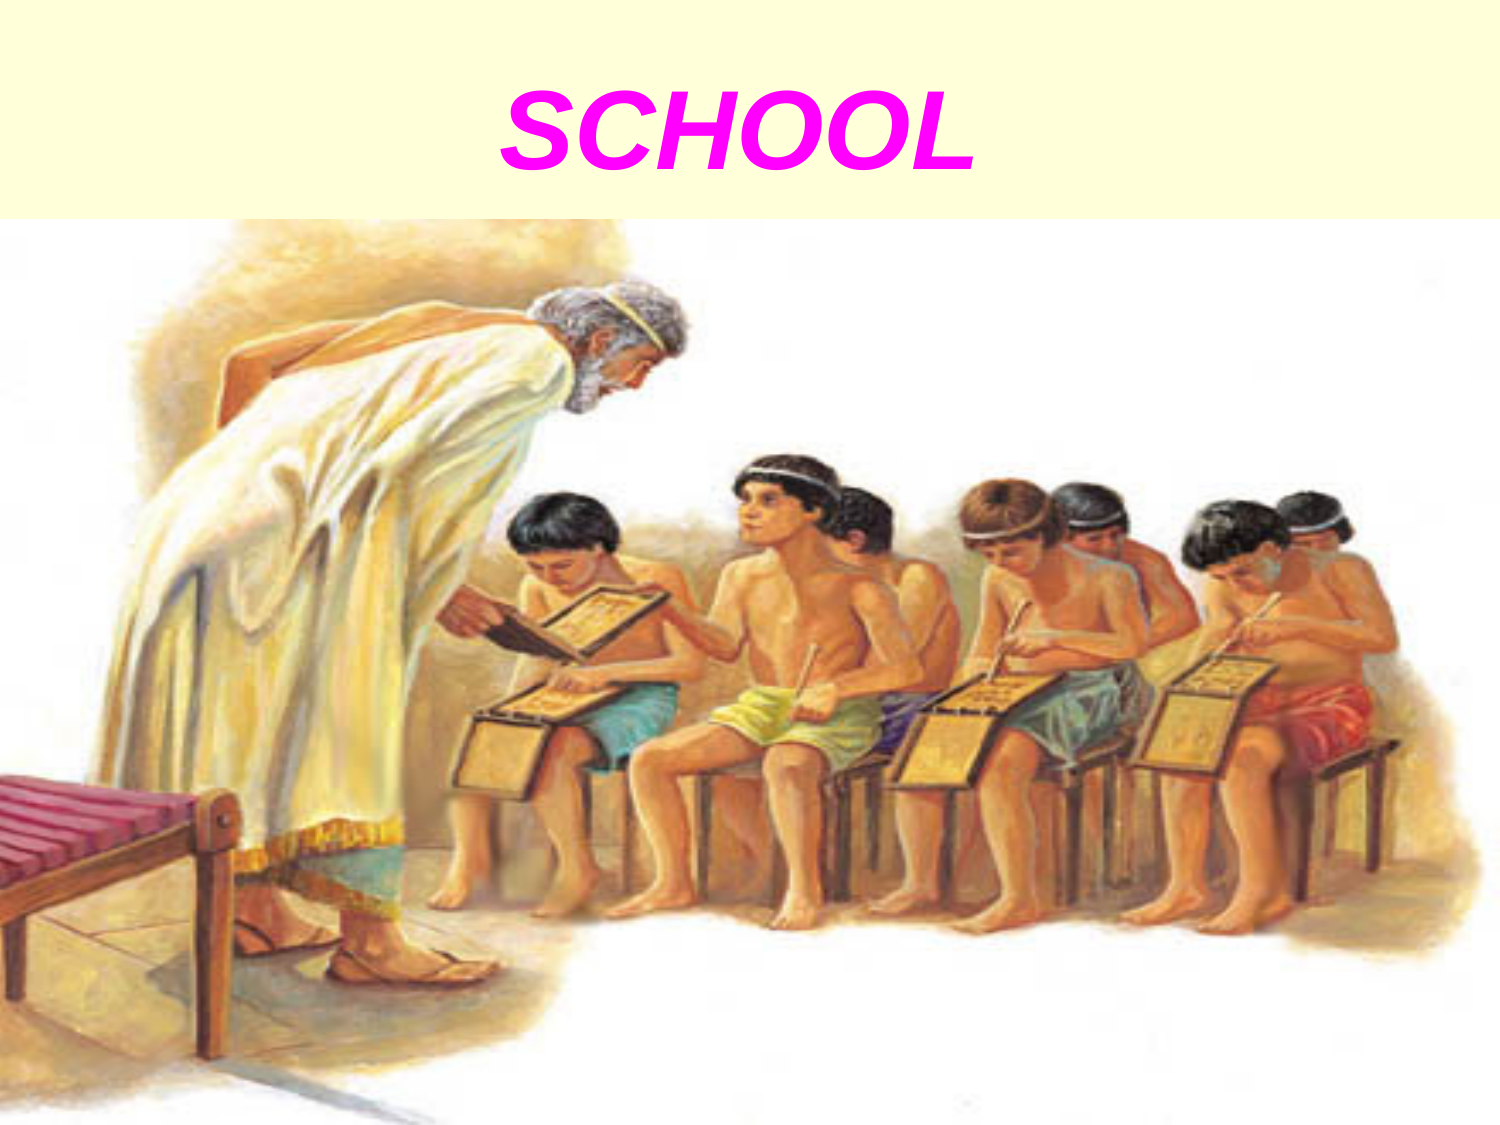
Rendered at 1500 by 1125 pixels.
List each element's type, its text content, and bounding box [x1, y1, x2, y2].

picture [0, 219, 1500, 1125]
title SCHOOL [64, 31, 1415, 219]
